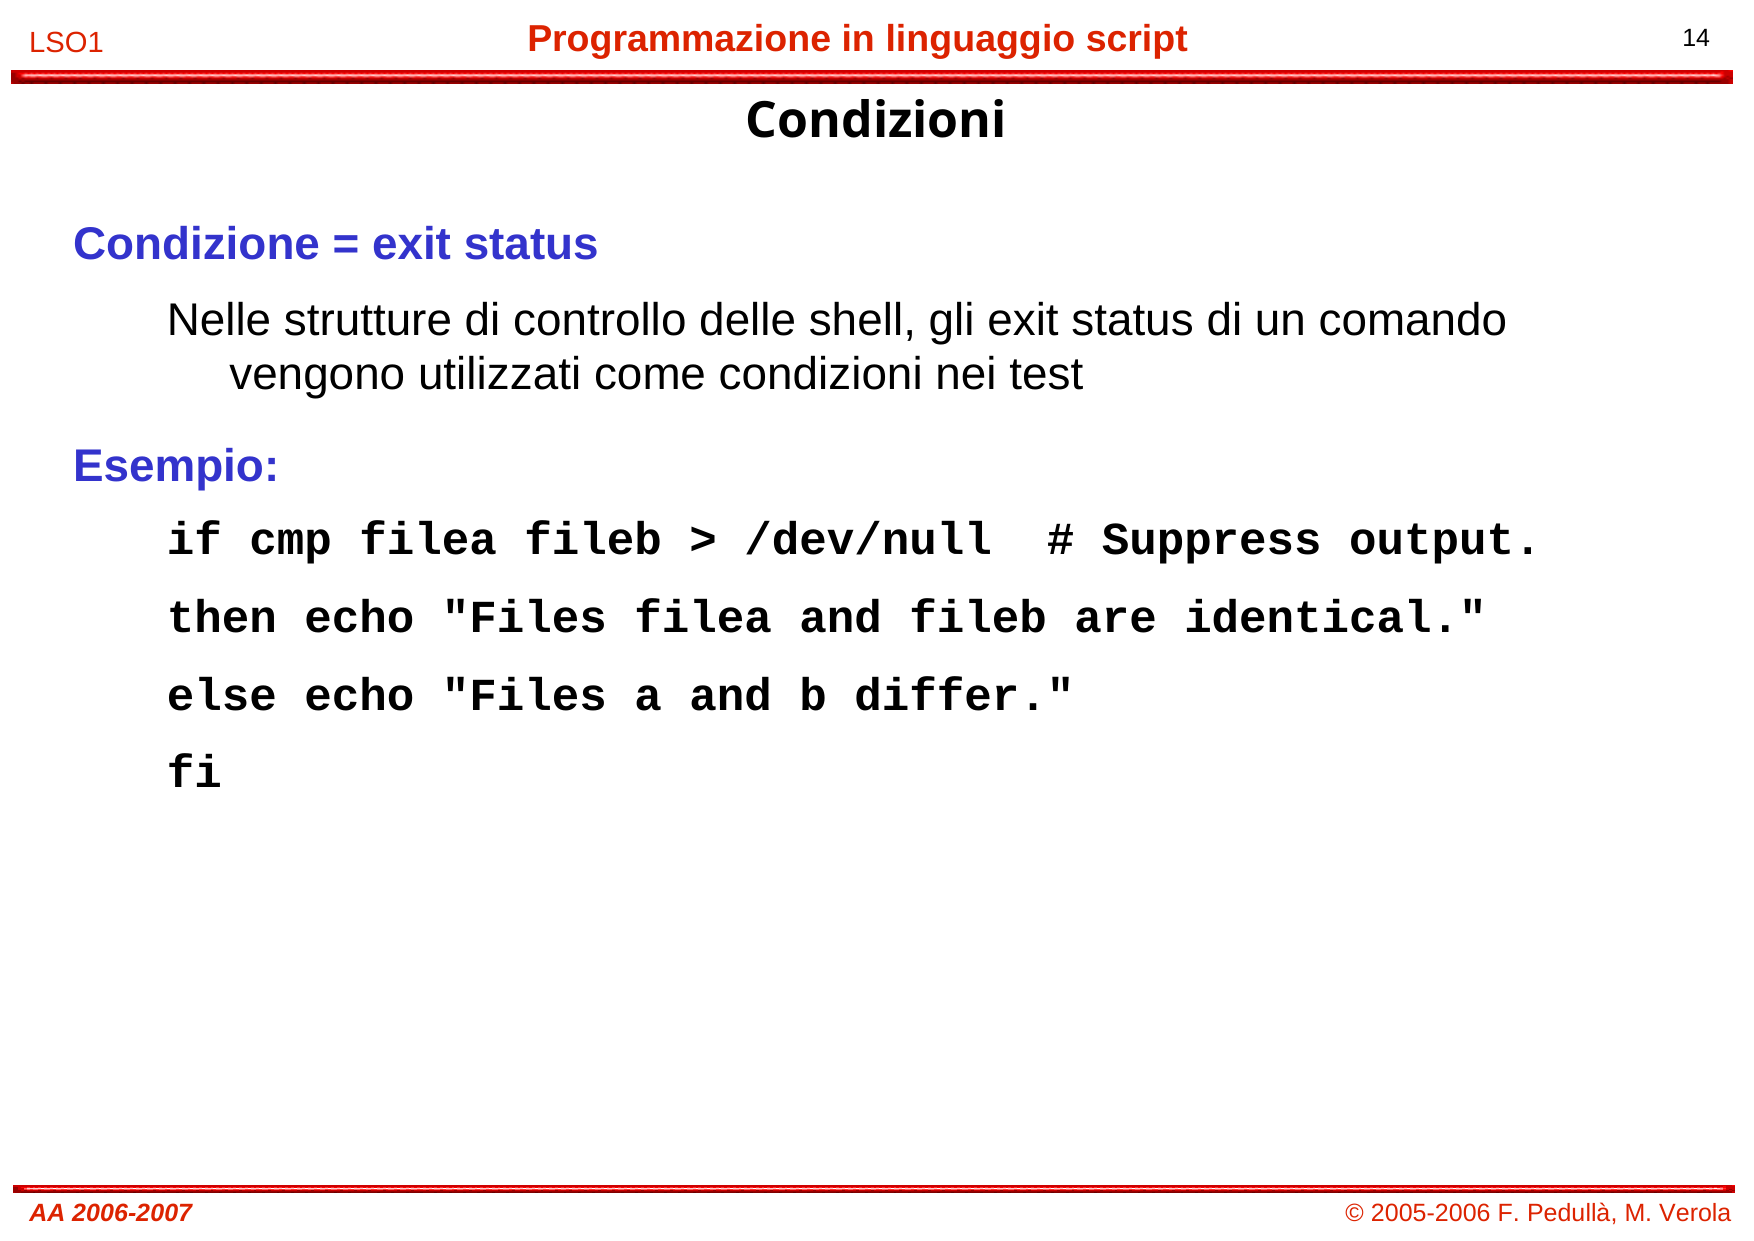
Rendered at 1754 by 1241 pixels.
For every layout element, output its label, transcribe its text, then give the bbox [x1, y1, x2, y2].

title Condizioni [720, 72, 1033, 168]
picture [13, 1185, 1735, 1193]
picture [11, 70, 1733, 84]
list Condizione = exit status Nelle strutture di controllo delle shell, gli exit status di un comando vengono utilizzati come condizioni nei test Esempio: if cmp filea fileb > /dev/null # Suppress output. then echo "Files filea and fileb are identical." else echo "Files a and b differ." fi [58, 206, 1696, 905]
